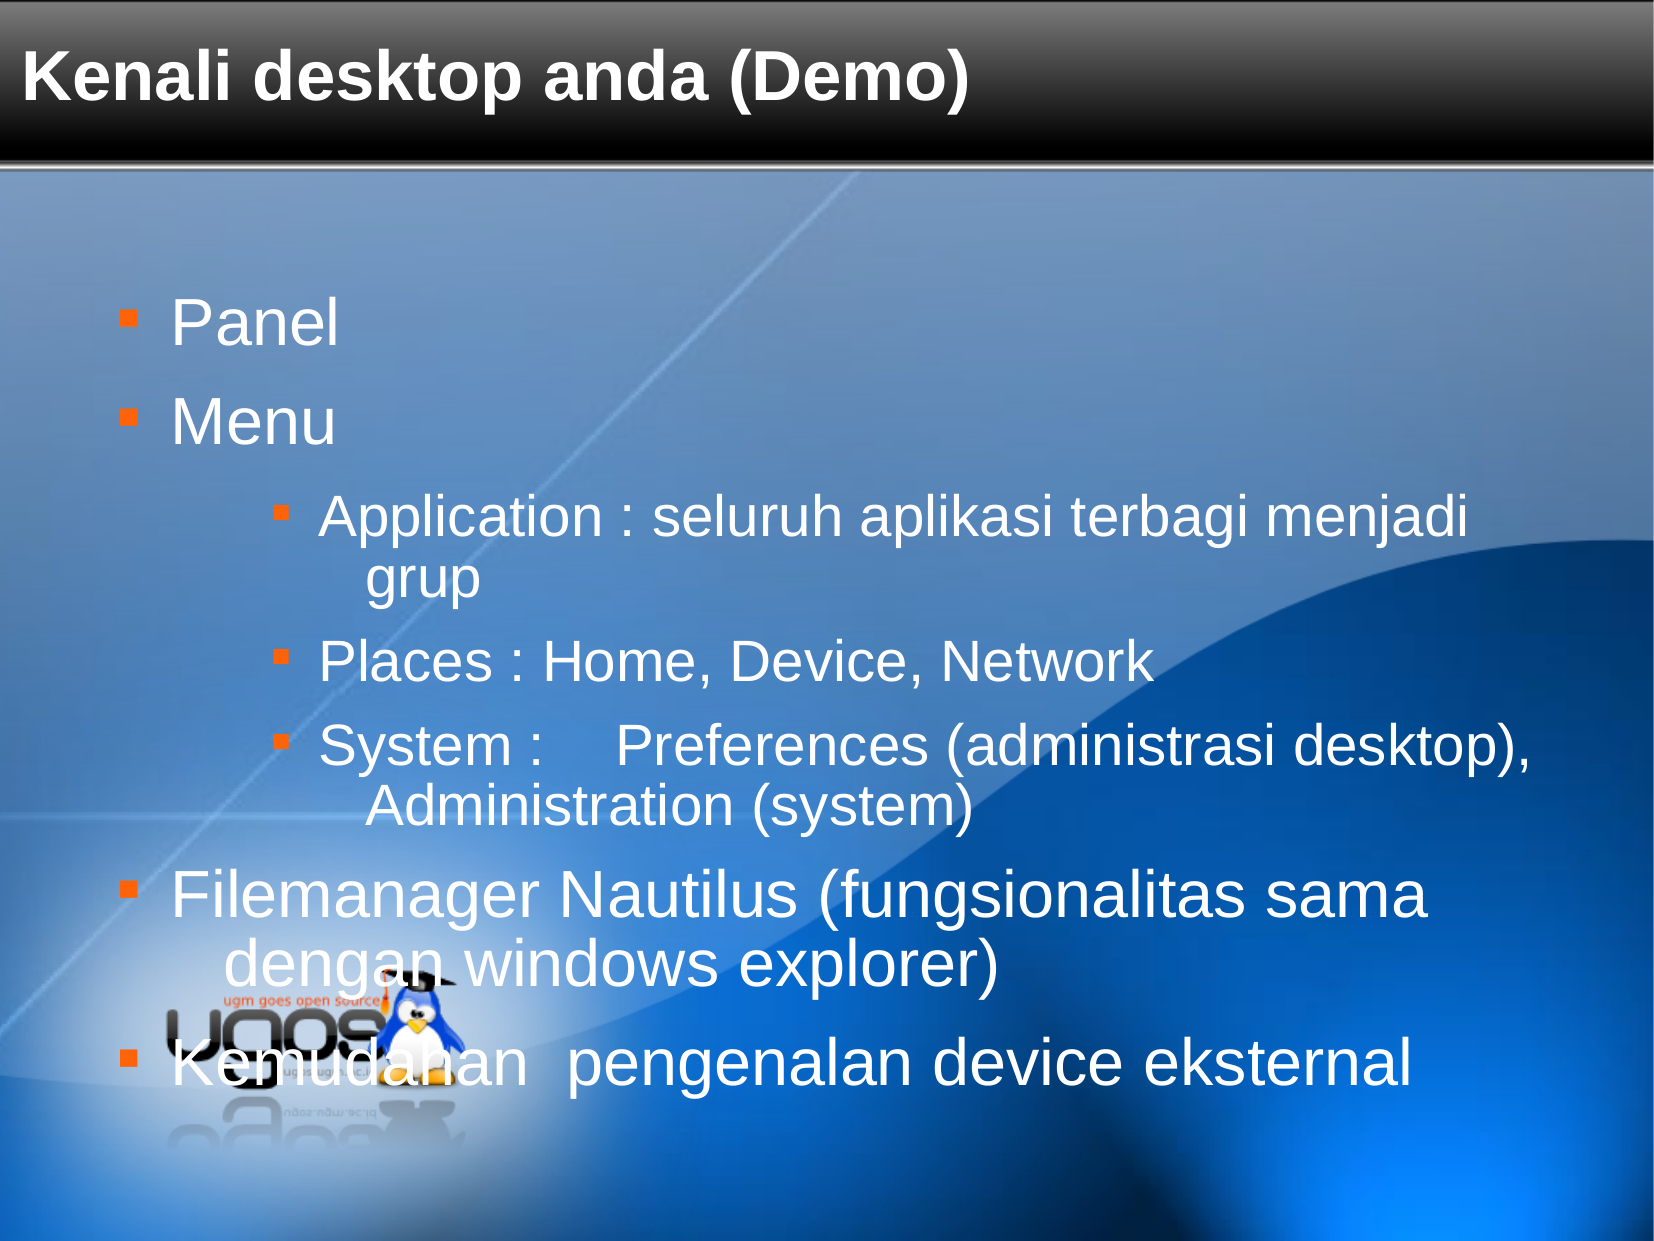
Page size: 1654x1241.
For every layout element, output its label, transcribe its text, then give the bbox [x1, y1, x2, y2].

list Panel Menu Application : seluruh aplikasi terbagi menjadi grup Places : Home, Device, Network System : Preferences (administrasi desktop), Administration (system) Filemanager Nautilus (fungsionalitas sama dengan windows explorer) Kemudahan pengenalan device eksternal [82, 290, 1571, 1105]
picture [0, 0, 1654, 1241]
title Kenali desktop anda (Demo) [21, 7, 1653, 151]
